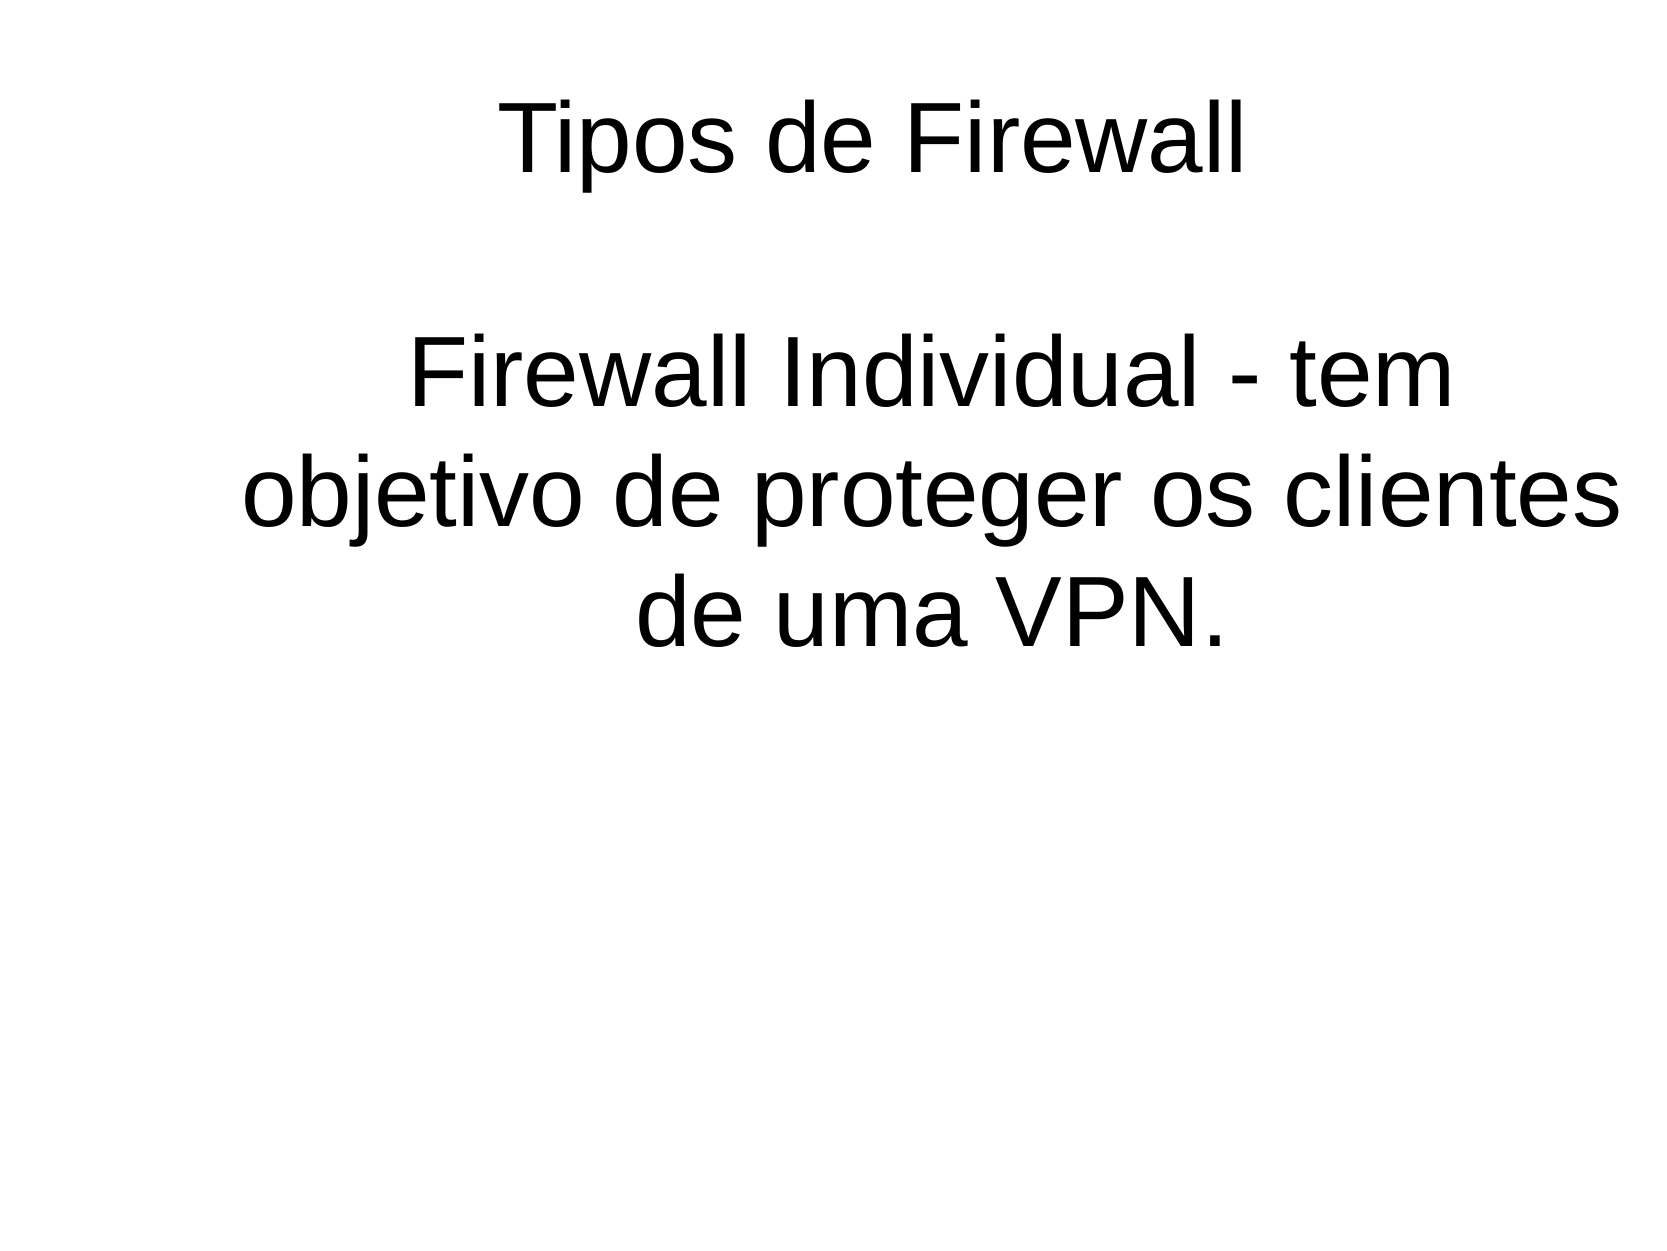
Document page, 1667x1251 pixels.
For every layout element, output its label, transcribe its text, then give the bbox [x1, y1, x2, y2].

title Firewall Individual - tem objetivo de proteger os clientes de uma VPN. [233, 300, 1632, 1231]
title Tipos de Firewall [183, 66, 1563, 279]
